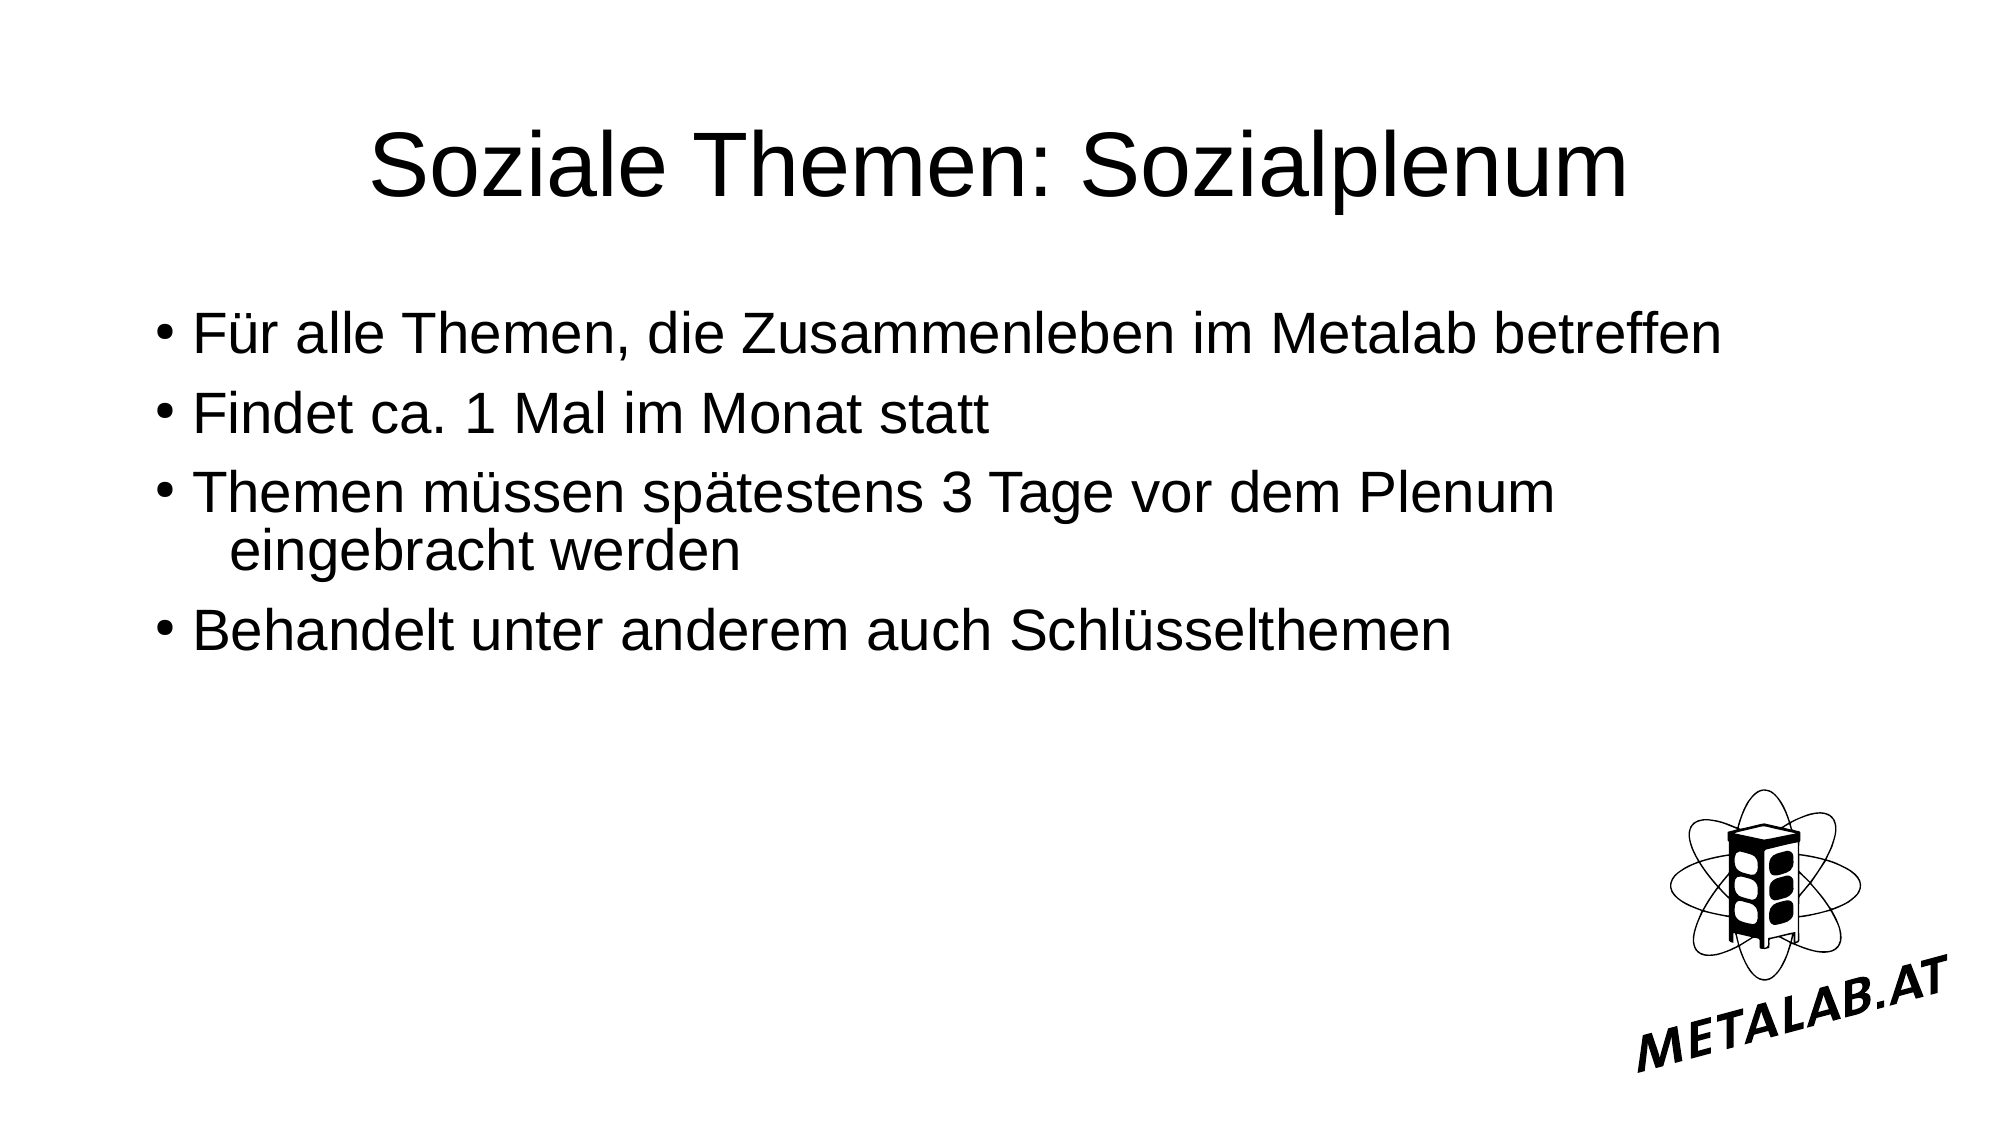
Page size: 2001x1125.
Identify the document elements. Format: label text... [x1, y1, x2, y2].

title Soziale Themen: Sozialplenum [137, 59, 1863, 278]
list Für alle Themen, die Zusammenleben im Metalab betreffen Findet ca. 1 Mal im Monat statt Themen müssen spätestens 3 Tage vor dem Plenum eingebracht werden Behandelt unter anderem auch Schlüsselthemen [137, 299, 1863, 1014]
